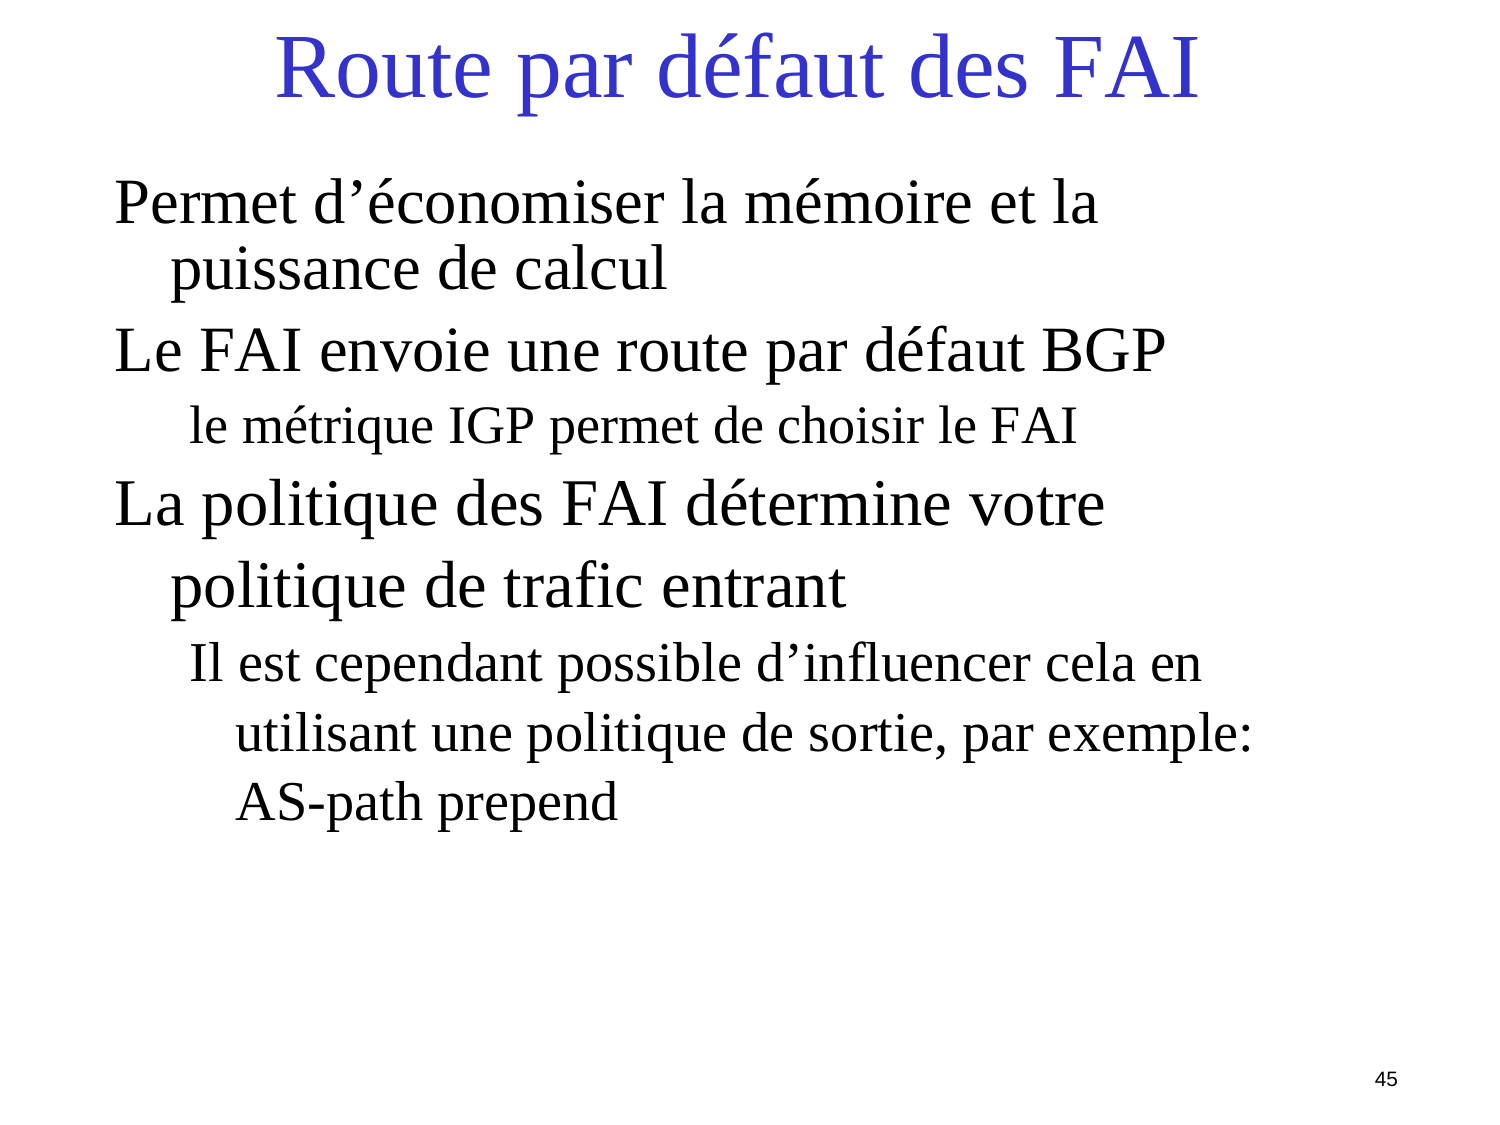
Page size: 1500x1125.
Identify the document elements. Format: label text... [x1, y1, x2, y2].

list Permet d’économiser la mémoire et la puissance de calcul Le FAI envoie une route par défaut BGP le métrique IGP permet de choisir le FAI La politique des FAI détermine votre politique de trafic entrant Il est cependant possible d’influencer cela en utilisant une politique de sortie, par exemple: AS-path prepend [99, 162, 1375, 1063]
title Route par défaut des FAI [112, 0, 1388, 163]
